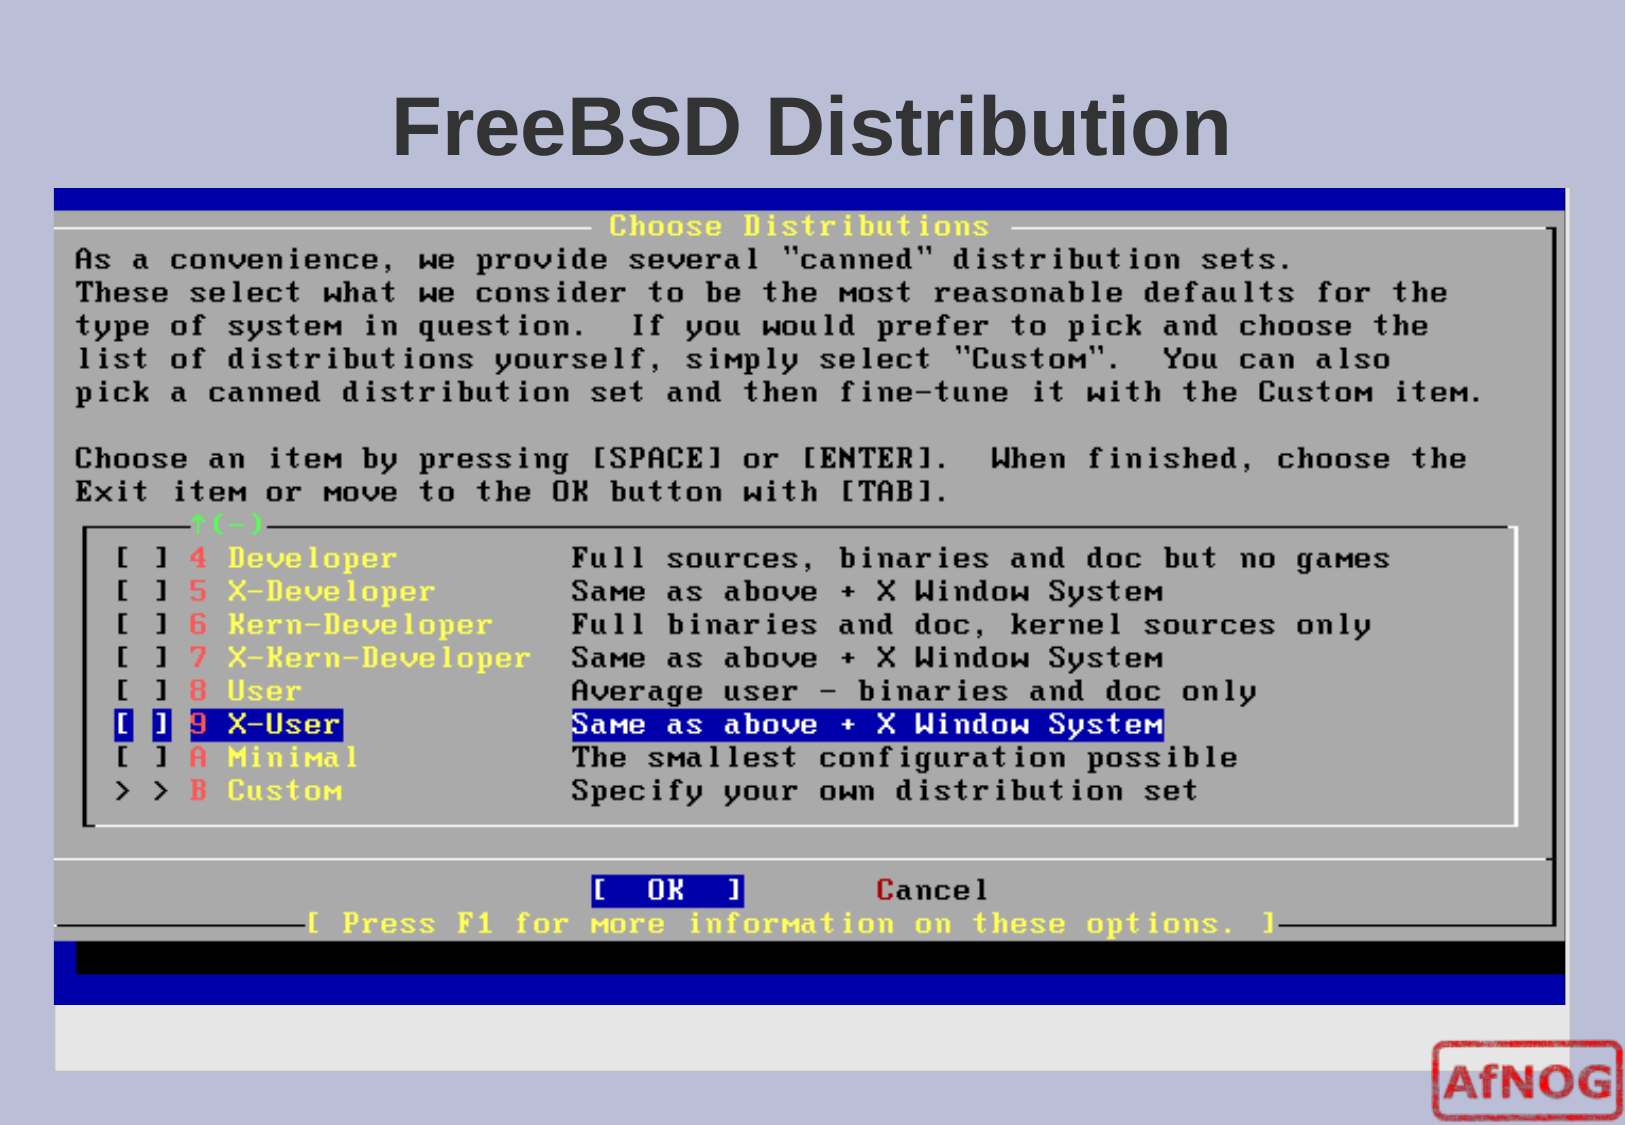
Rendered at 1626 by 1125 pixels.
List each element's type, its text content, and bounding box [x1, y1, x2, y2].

text_box [53, 188, 1566, 1005]
picture [1430, 1038, 1626, 1125]
title FreeBSD Distribution [54, 44, 1571, 215]
